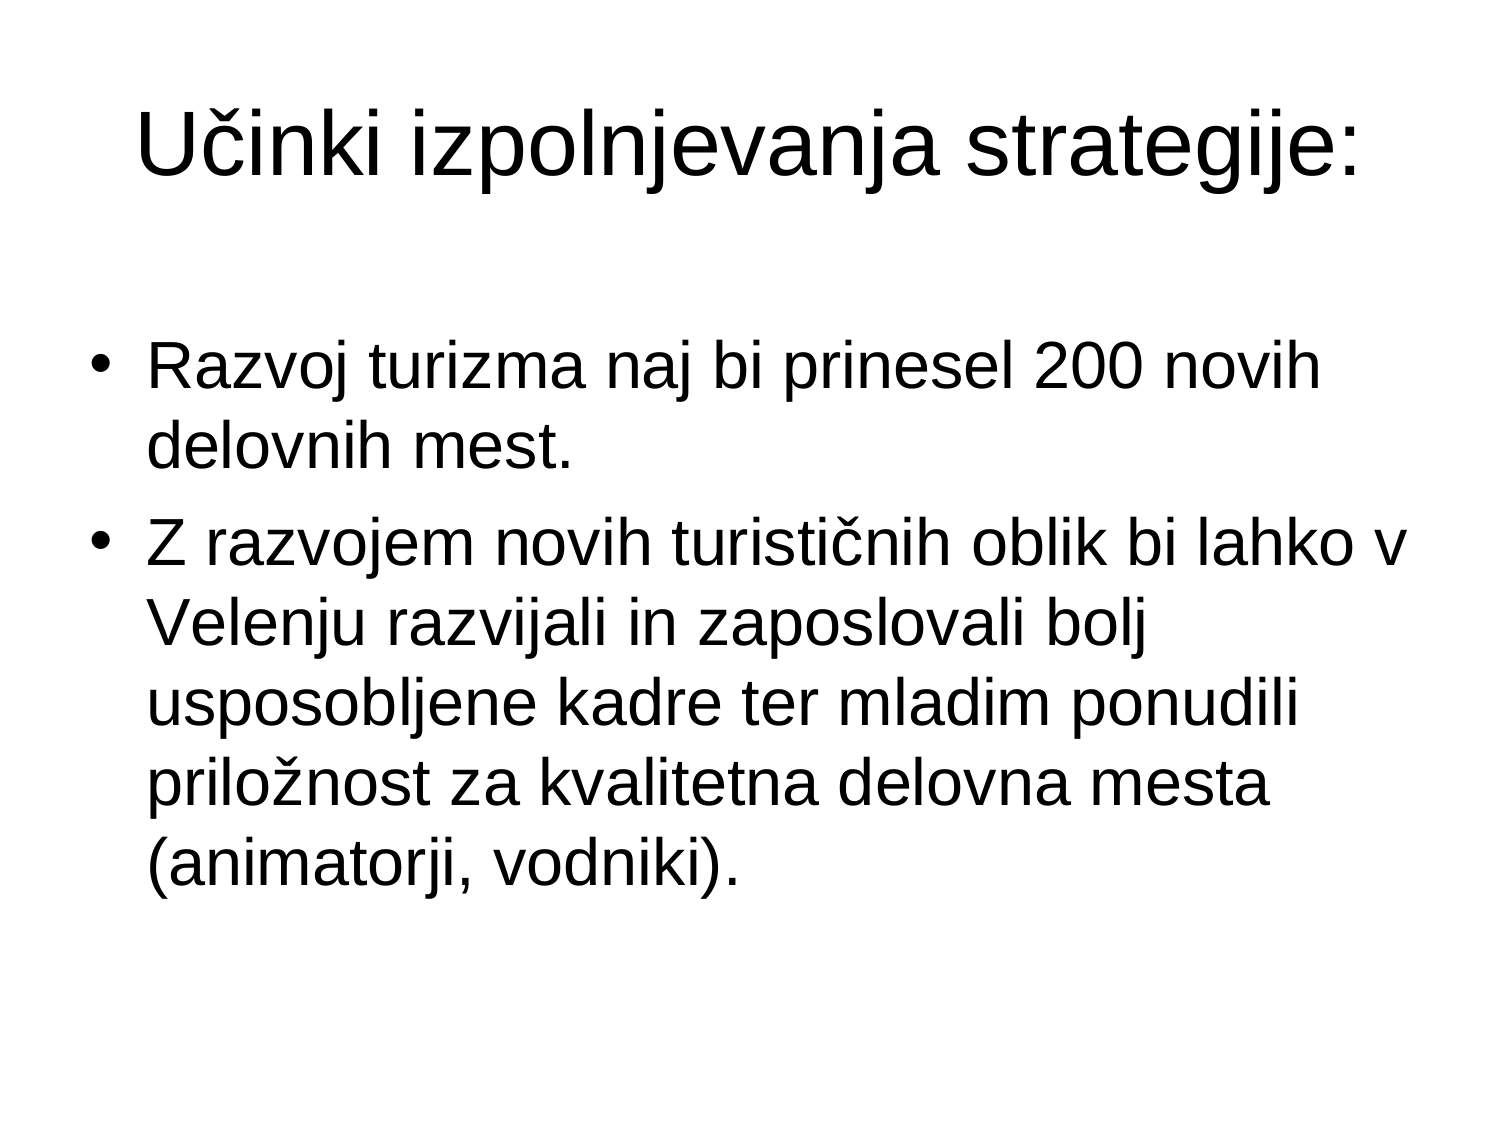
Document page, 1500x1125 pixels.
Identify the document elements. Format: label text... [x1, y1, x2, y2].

title Učinki izpolnjevanja strategije: [75, 45, 1426, 233]
list Razvoj turizma naj bi prinesel 200 novih delovnih mest. Z razvojem novih turističnih oblik bi lahko v Velenju razvijali in zaposlovali bolj usposobljene kadre ter mladim ponudili priložnost za kvalitetna delovna mesta (animatorji, vodniki). [75, 314, 1426, 1006]
